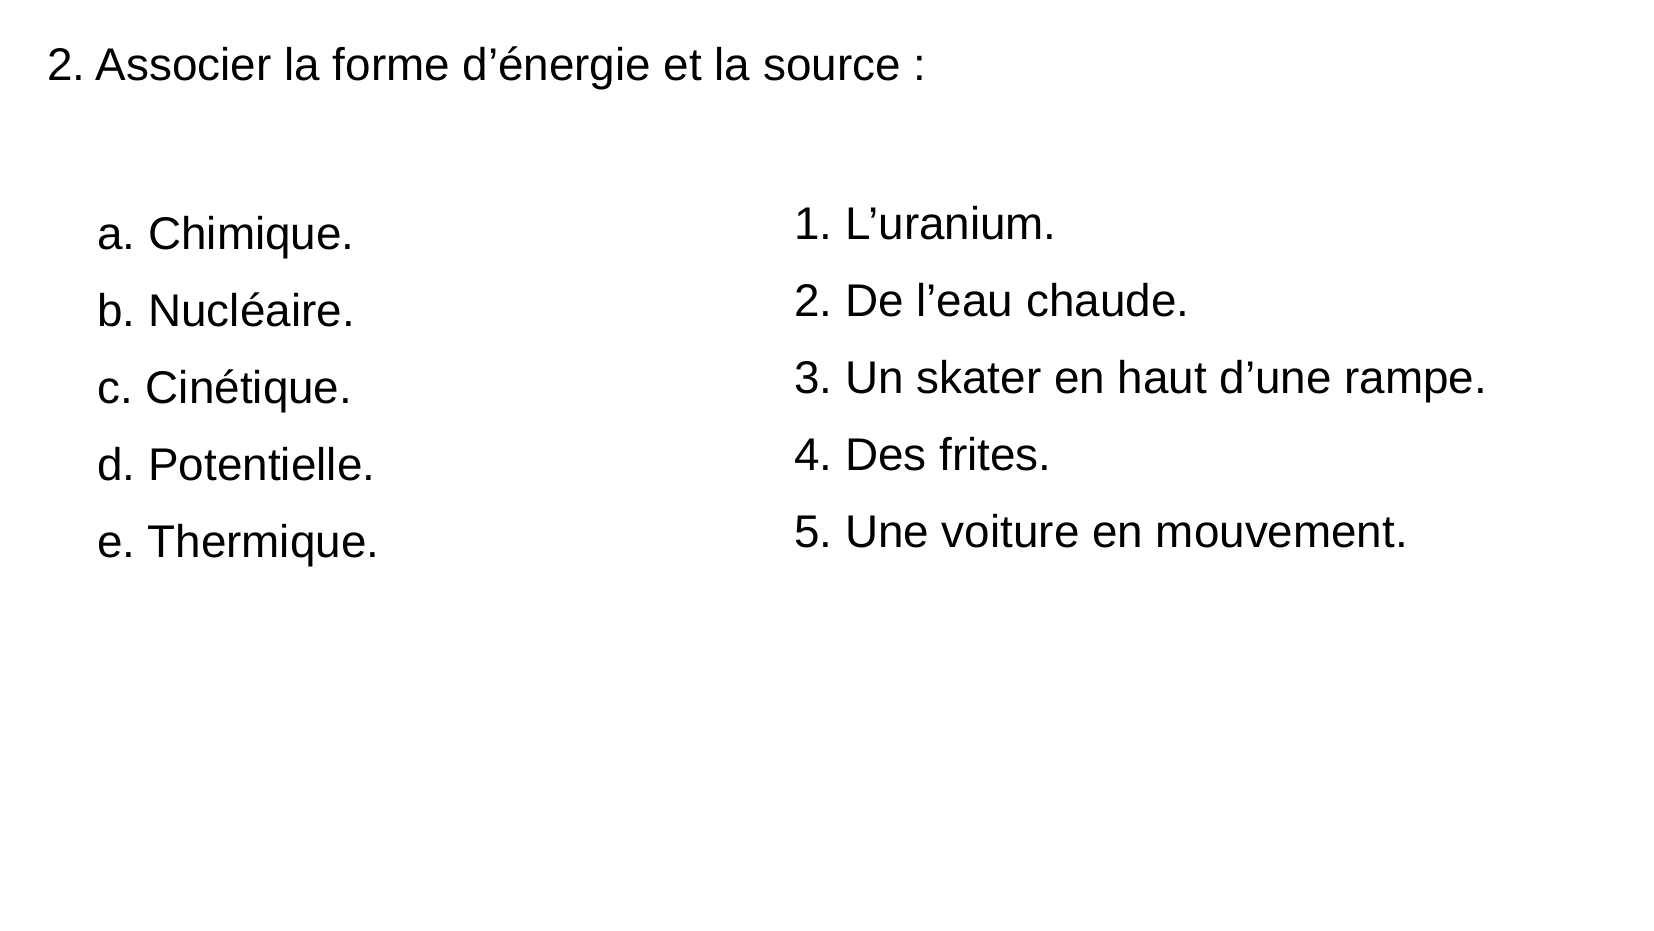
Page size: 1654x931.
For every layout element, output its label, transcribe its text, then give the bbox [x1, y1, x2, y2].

text_box 1. L’uranium. 2. De l’eau chaude. 3. Un skater en haut d’une rampe. 4. Des frites. 5. Une voiture en mouvement. [779, 165, 1536, 719]
list 2. Associer la forme d’énergie et la source : [47, 39, 1536, 189]
text_box a. Chimique. b. Nucléaire. c. Cinétique. d. Potentielle. e. Thermique. [82, 174, 556, 674]
